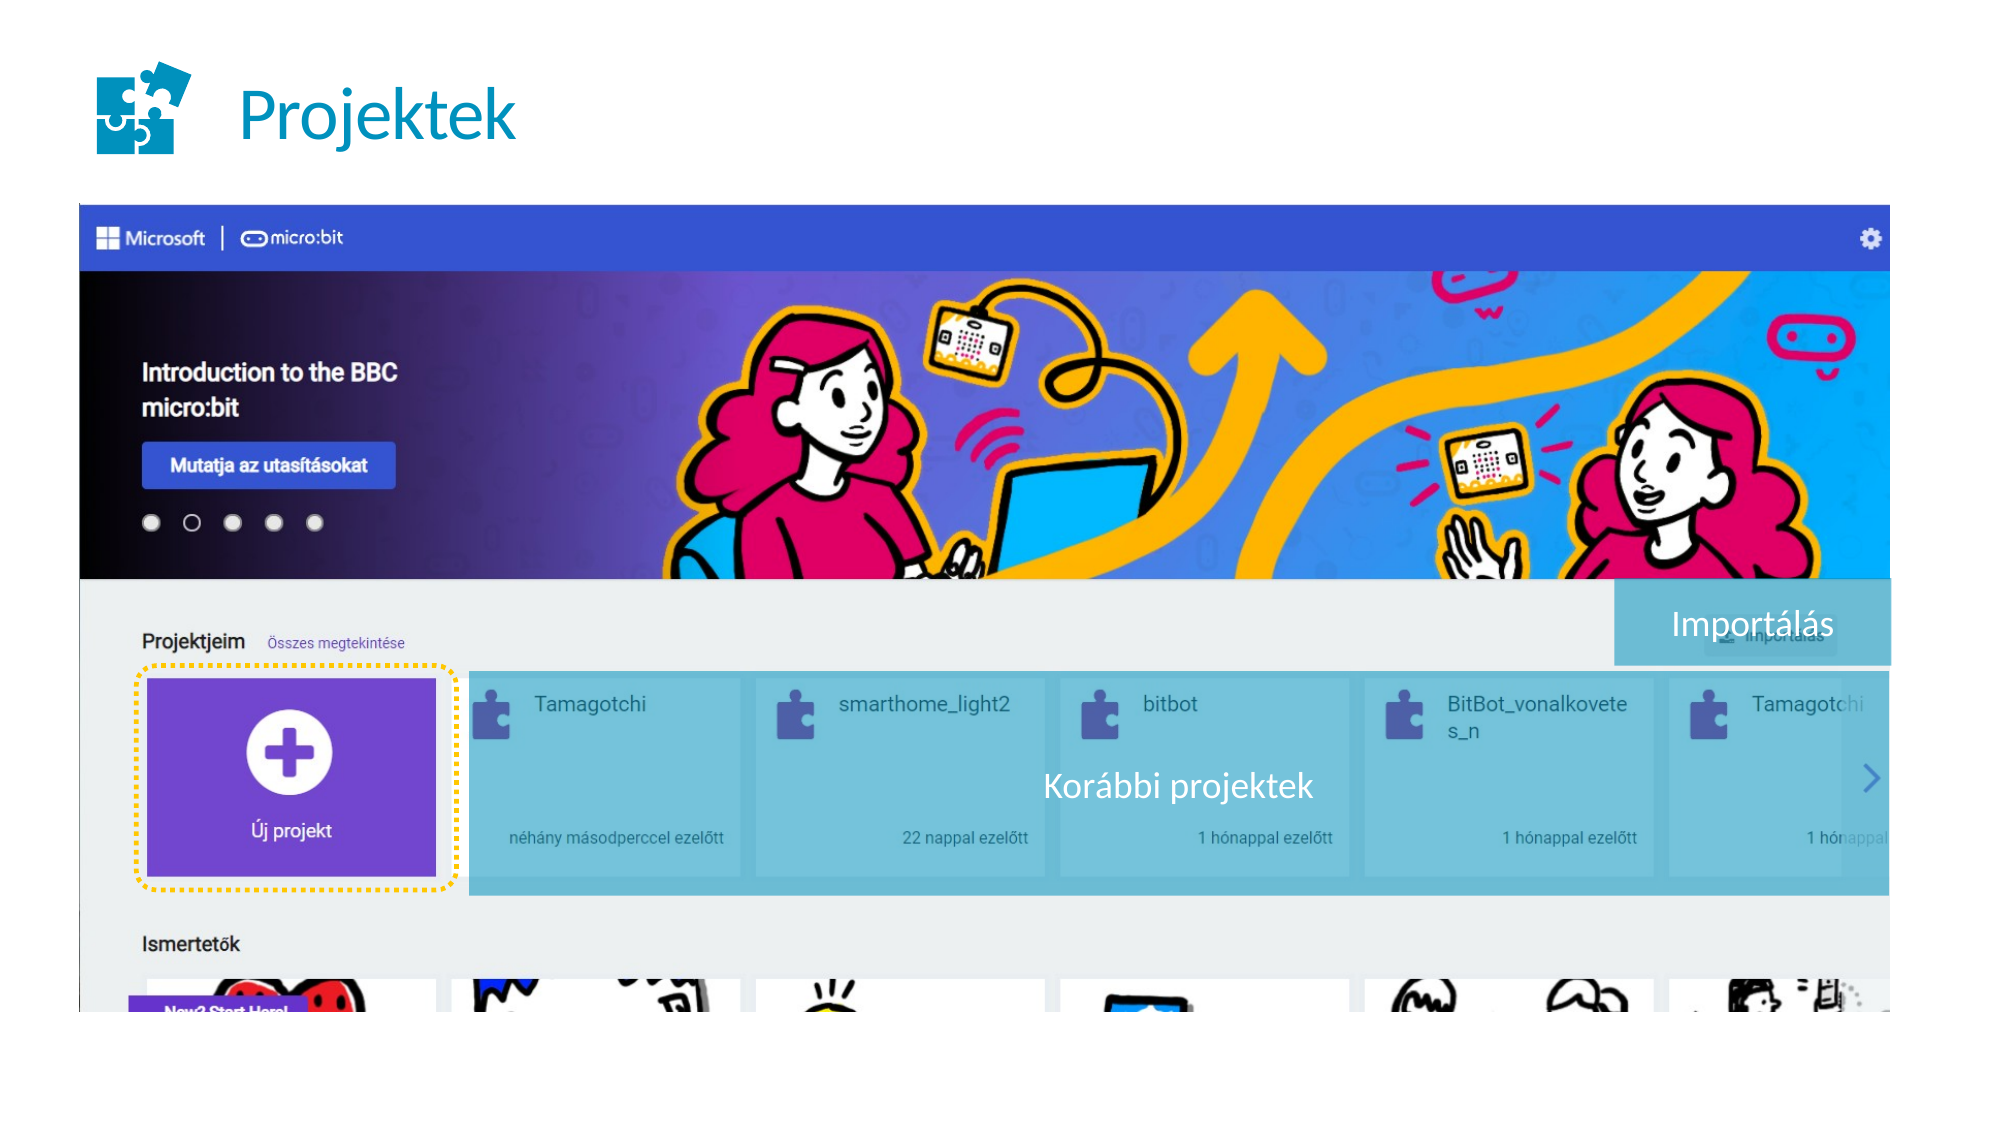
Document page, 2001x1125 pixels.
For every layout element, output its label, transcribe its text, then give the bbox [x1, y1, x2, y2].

text_box Importálás [1614, 578, 1891, 666]
picture [1814, 367, 1840, 381]
title Projektek [238, 78, 1922, 174]
text_box Korábbi projektek [469, 671, 1889, 896]
picture [1763, 310, 1859, 364]
picture [79, 203, 1890, 1012]
